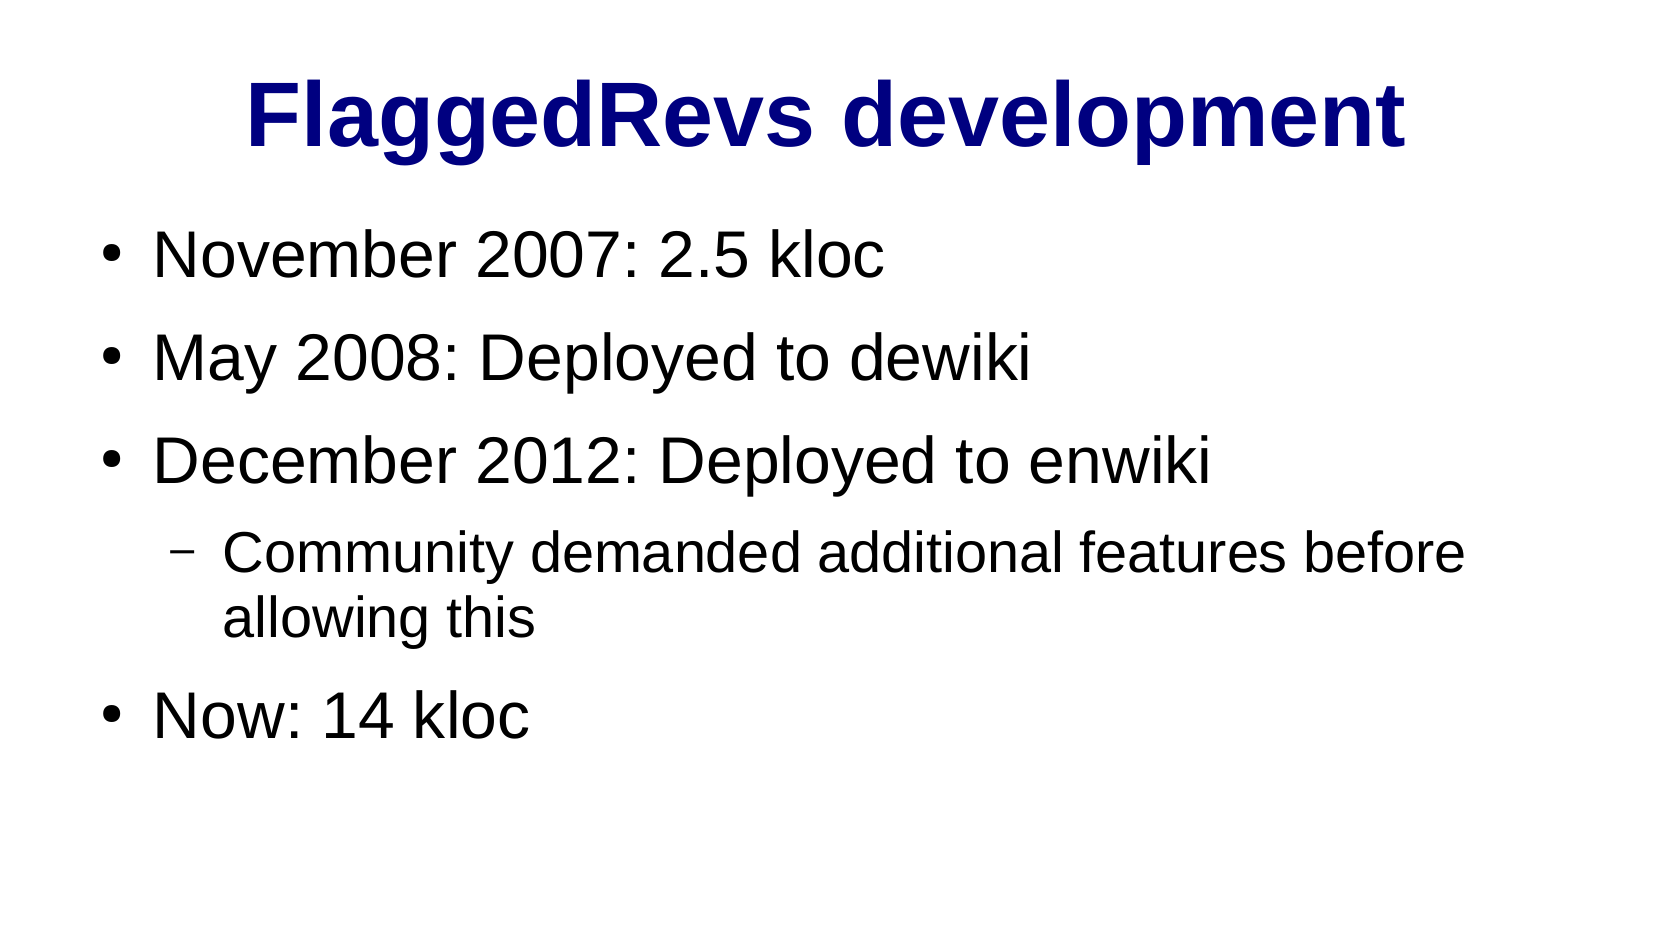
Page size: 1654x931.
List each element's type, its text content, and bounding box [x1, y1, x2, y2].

title FlaggedRevs development [82, 37, 1571, 193]
list November 2007: 2.5 kloc May 2008: Deployed to dewiki December 2012: Deployed to enwiki Community demanded additional features before allowing this Now: 14 kloc [82, 217, 1571, 758]
